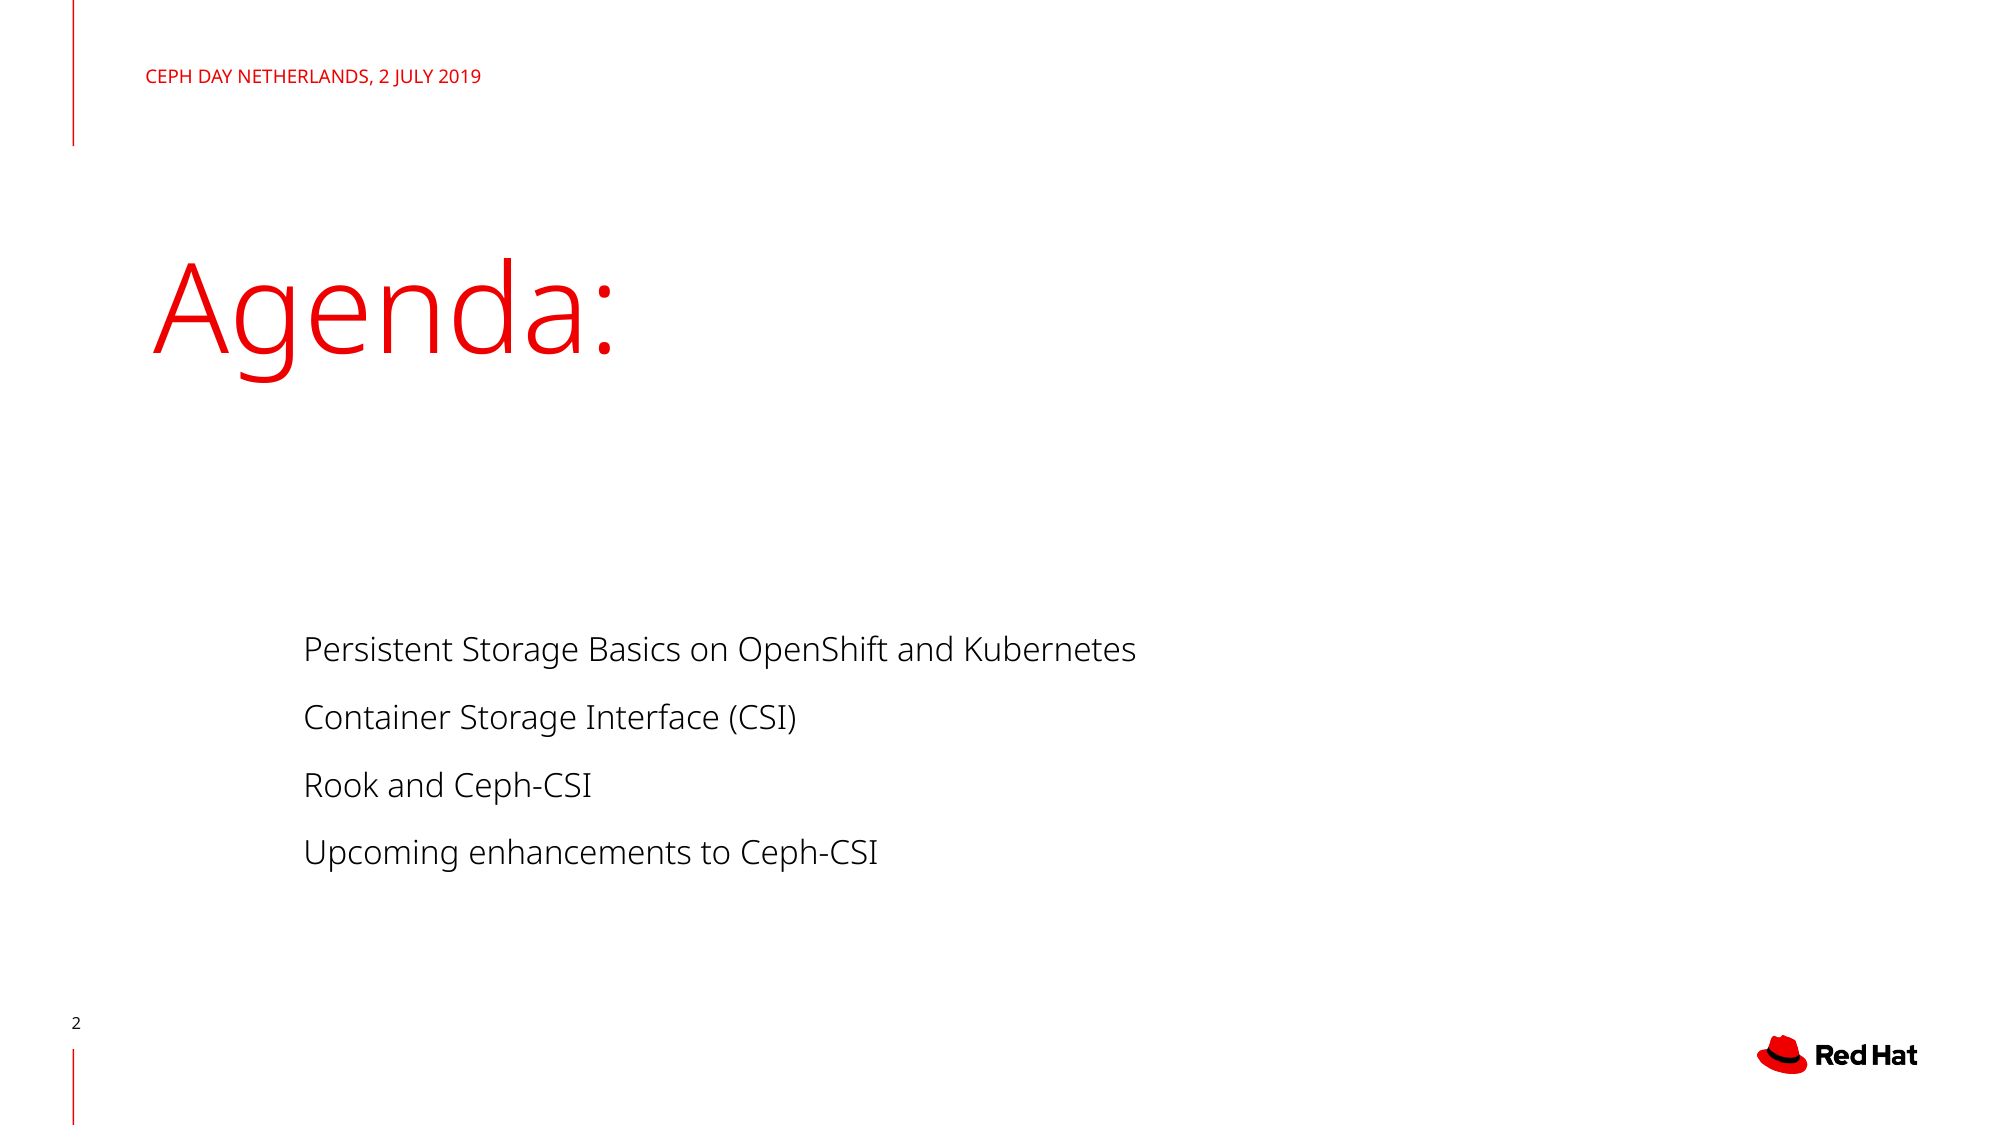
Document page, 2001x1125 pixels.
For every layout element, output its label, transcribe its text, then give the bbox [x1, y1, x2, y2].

picture [1757, 1035, 1918, 1074]
text_box CEPH DAY NETHERLANDS, 2 JULY 2019 [73, 9, 918, 144]
title Persistent Storage Basics on OpenShift and Kubernetes Container Storage Interface (CSI) Rook and Ceph-CSI Upcoming enhancements to Ceph-CSI [231, 585, 1200, 871]
title Agenda: [81, 213, 1141, 556]
